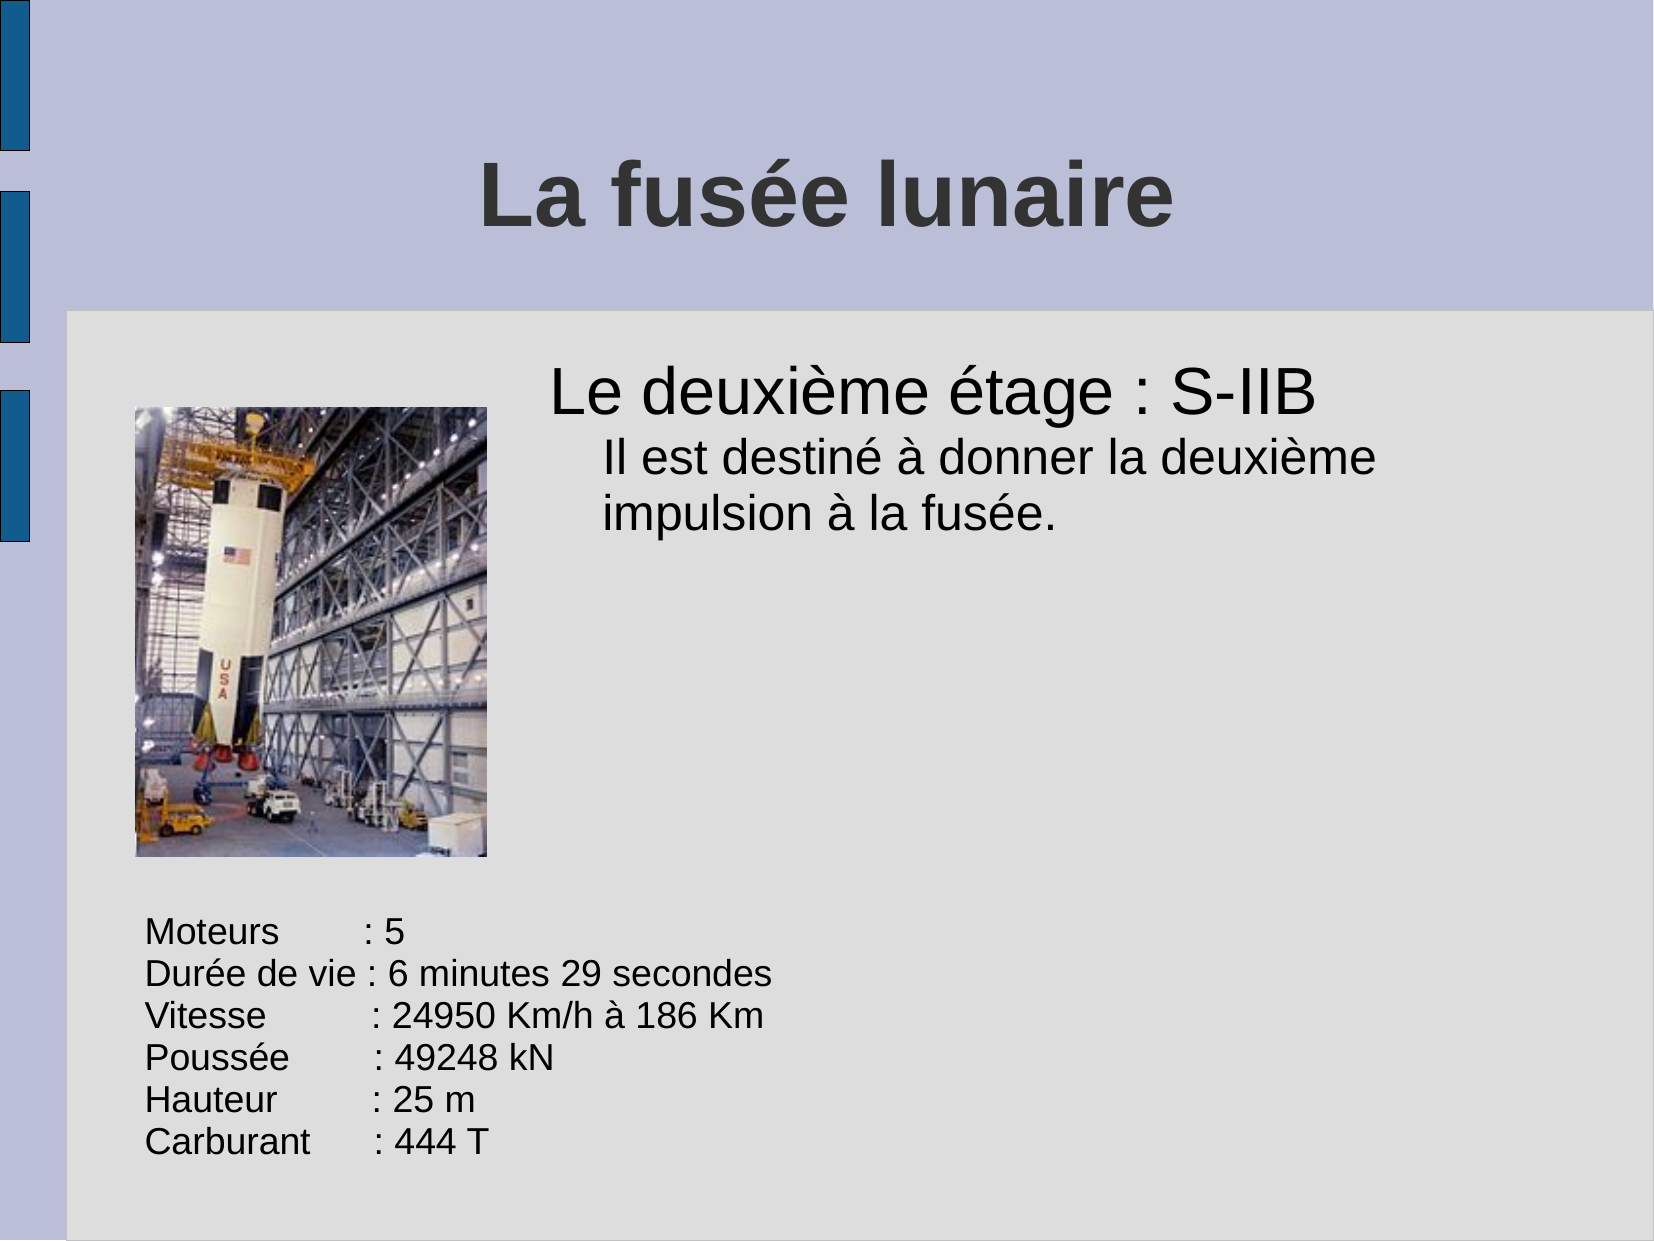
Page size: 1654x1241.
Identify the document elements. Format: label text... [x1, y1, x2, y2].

title La fusée lunaire [121, 91, 1534, 299]
picture [135, 407, 487, 857]
list Le deuxième étage : S-IIB Il est destiné à donner la deuxième impulsion à la fusée. [531, 354, 1517, 541]
text_box Moteurs : 5 Durée de vie : 6 minutes 29 secondes Vitesse : 24950 Km/h à 186 Km Poussée : 49248 kN Hauteur : 25 m Carburant : 444 T [129, 902, 815, 1171]
